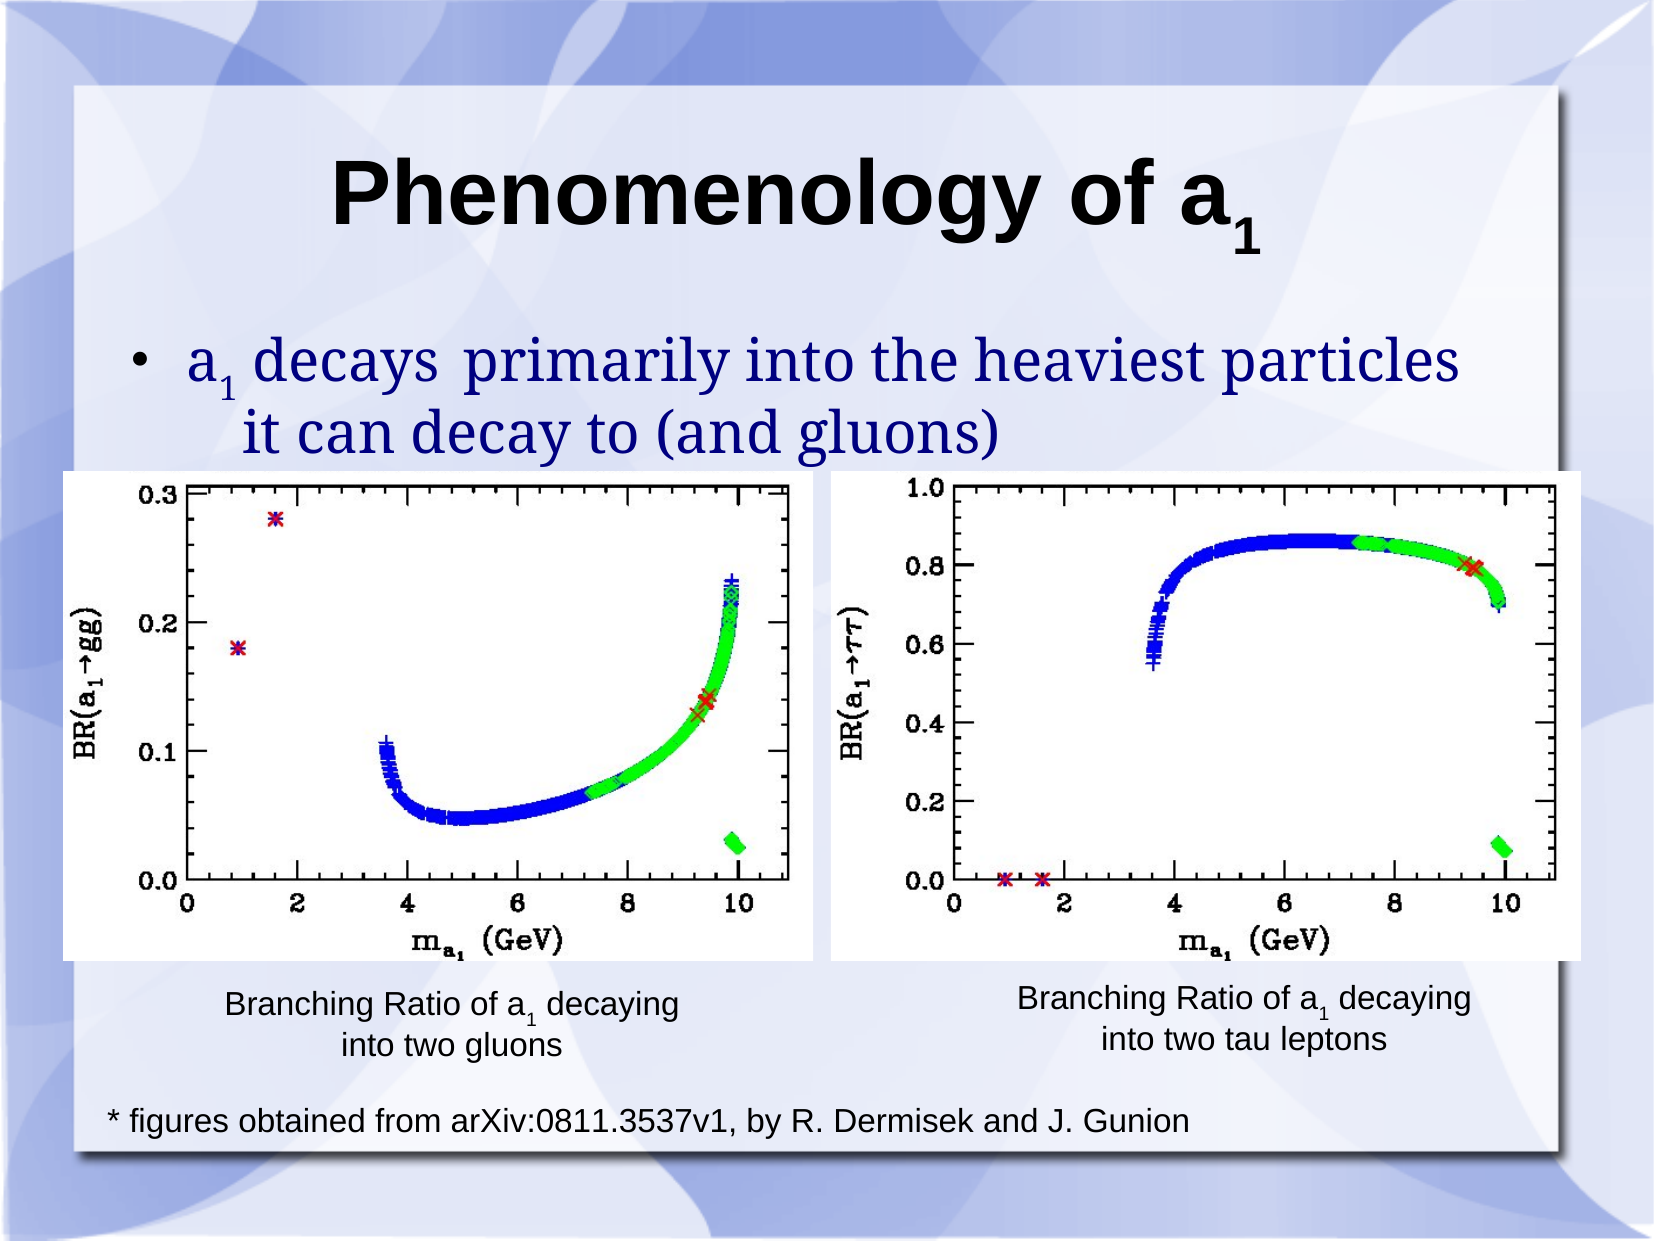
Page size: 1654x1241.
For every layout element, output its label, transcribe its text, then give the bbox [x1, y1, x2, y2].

title Phenomenology of a1 [82, 98, 1536, 291]
list a1 decays primarily into the heaviest particles it can decay to (and gluons) [129, 318, 1488, 1095]
text_box Branching Ratio of a1 decaying into two gluons [189, 975, 715, 1072]
text_box * figures obtained from arXiv:0811.3537v1, by R. Dermisek and J. Gunion [92, 1095, 1538, 1148]
text_box Branching Ratio of a1 decaying into two tau leptons [1000, 969, 1489, 1066]
picture [0, 0, 1654, 1241]
